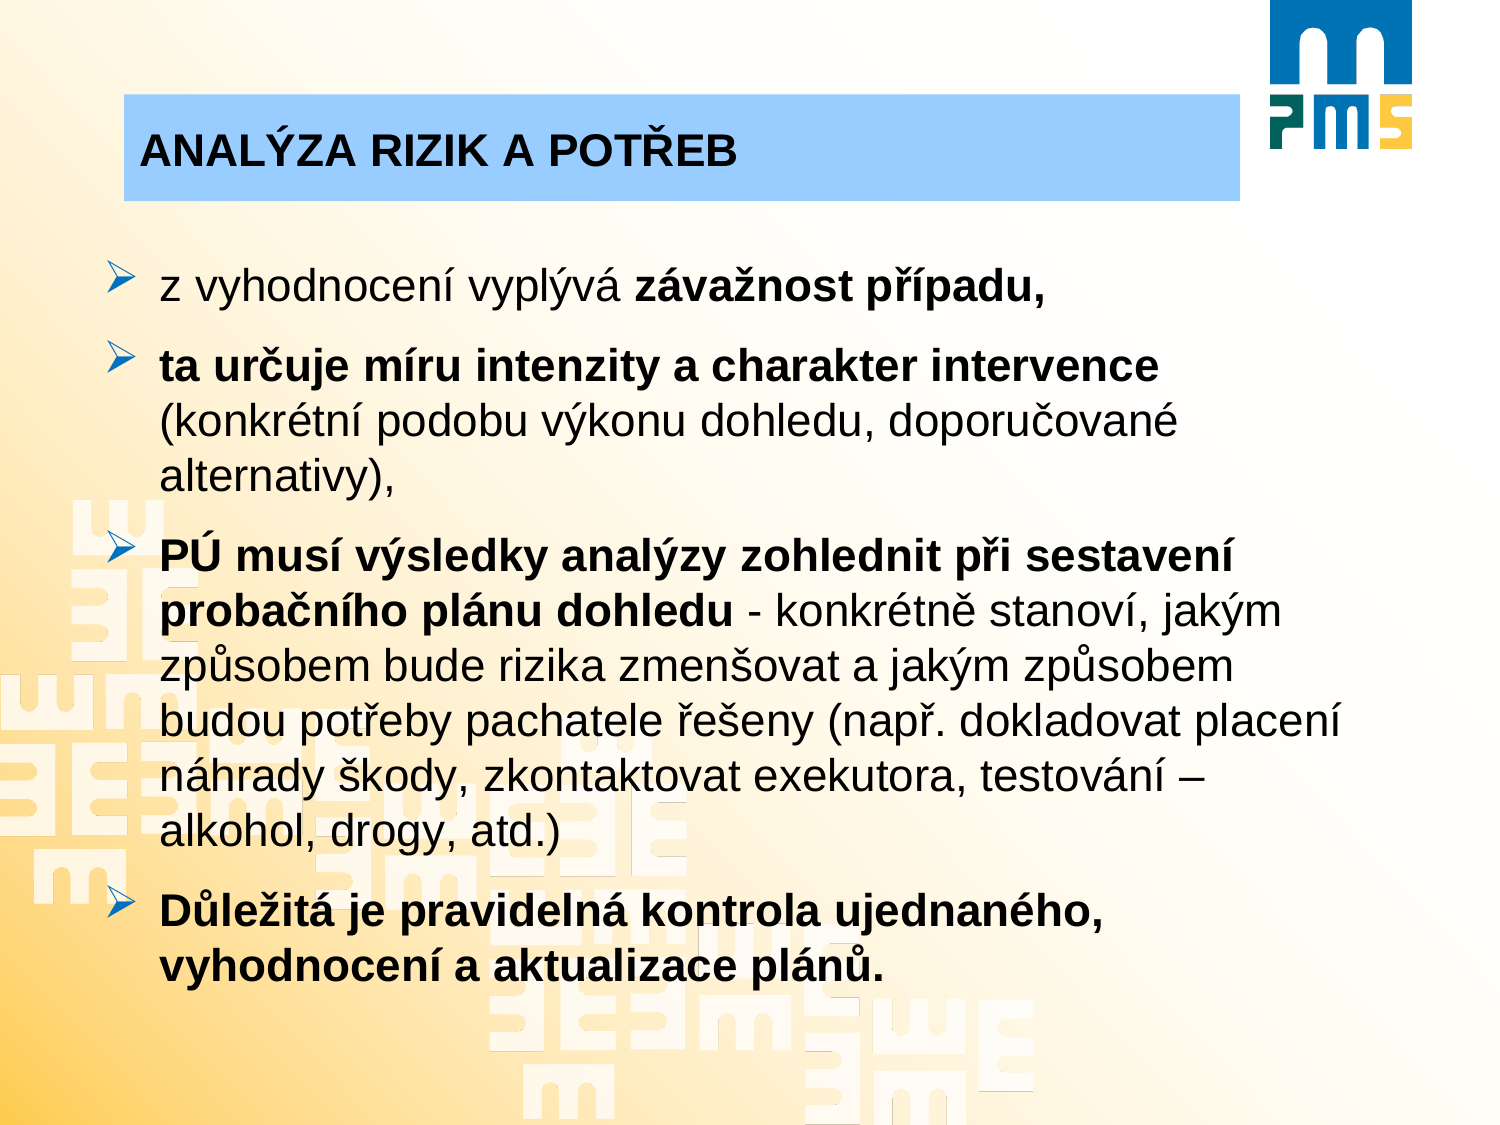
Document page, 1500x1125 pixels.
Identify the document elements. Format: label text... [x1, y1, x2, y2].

picture [0, 0, 1500, 1125]
text_box z vyhodnocení vyplývá závažnost případu, ta určuje míru intenzity a charakter intervence (konkrétní podobu výkonu dohledu, doporučované alternativy), PÚ musí výsledky analýzy zohlednit při sestavení probačního plánu dohledu - konkrétně stanoví, jakým způsobem bude rizika zmenšovat a jakým způsobem budou potřeby pachatele řešeny (např. dokladovat placení náhrady škody, zkontaktovat exekutora, testování – alkohol, drogy, atd.) Důležitá je pravidelná kontrola ujednaného, vyhodnocení a aktualizace plánů. [88, 207, 1365, 1059]
title ANALÝZA RIZIK A POTŘEB [124, 94, 1241, 202]
